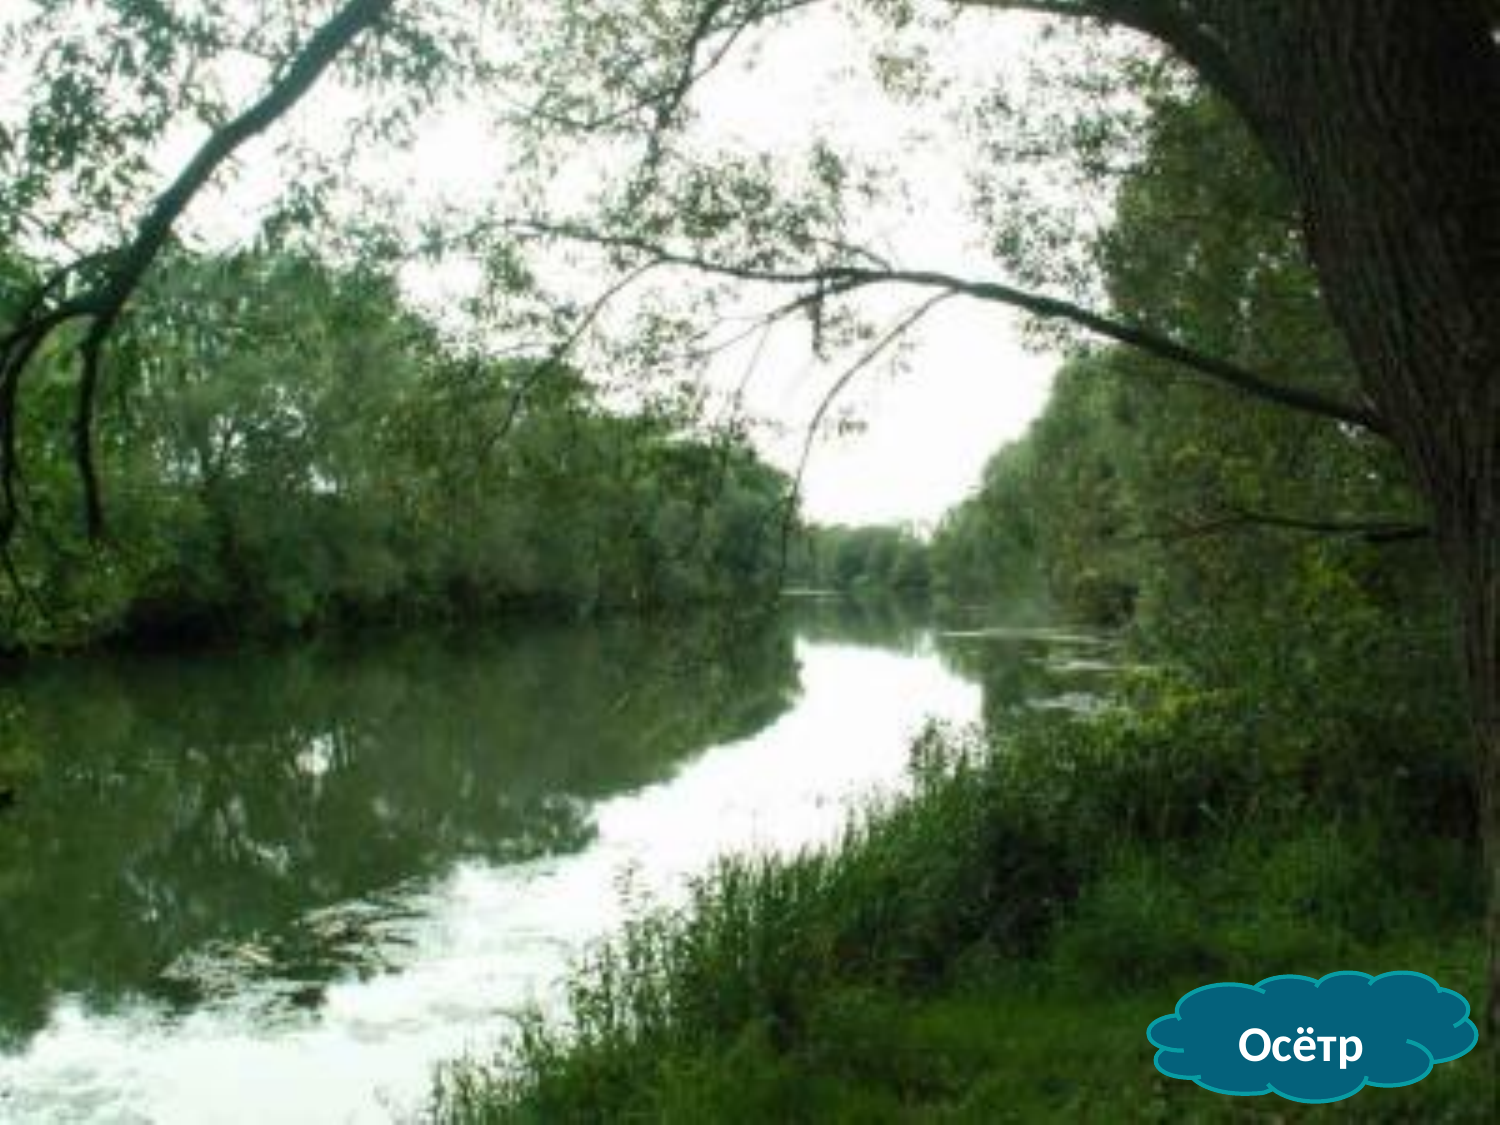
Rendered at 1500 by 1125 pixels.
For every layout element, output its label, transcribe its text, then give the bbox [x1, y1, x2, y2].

text_box Осётр [1148, 972, 1477, 1102]
picture [0, 0, 1500, 1125]
